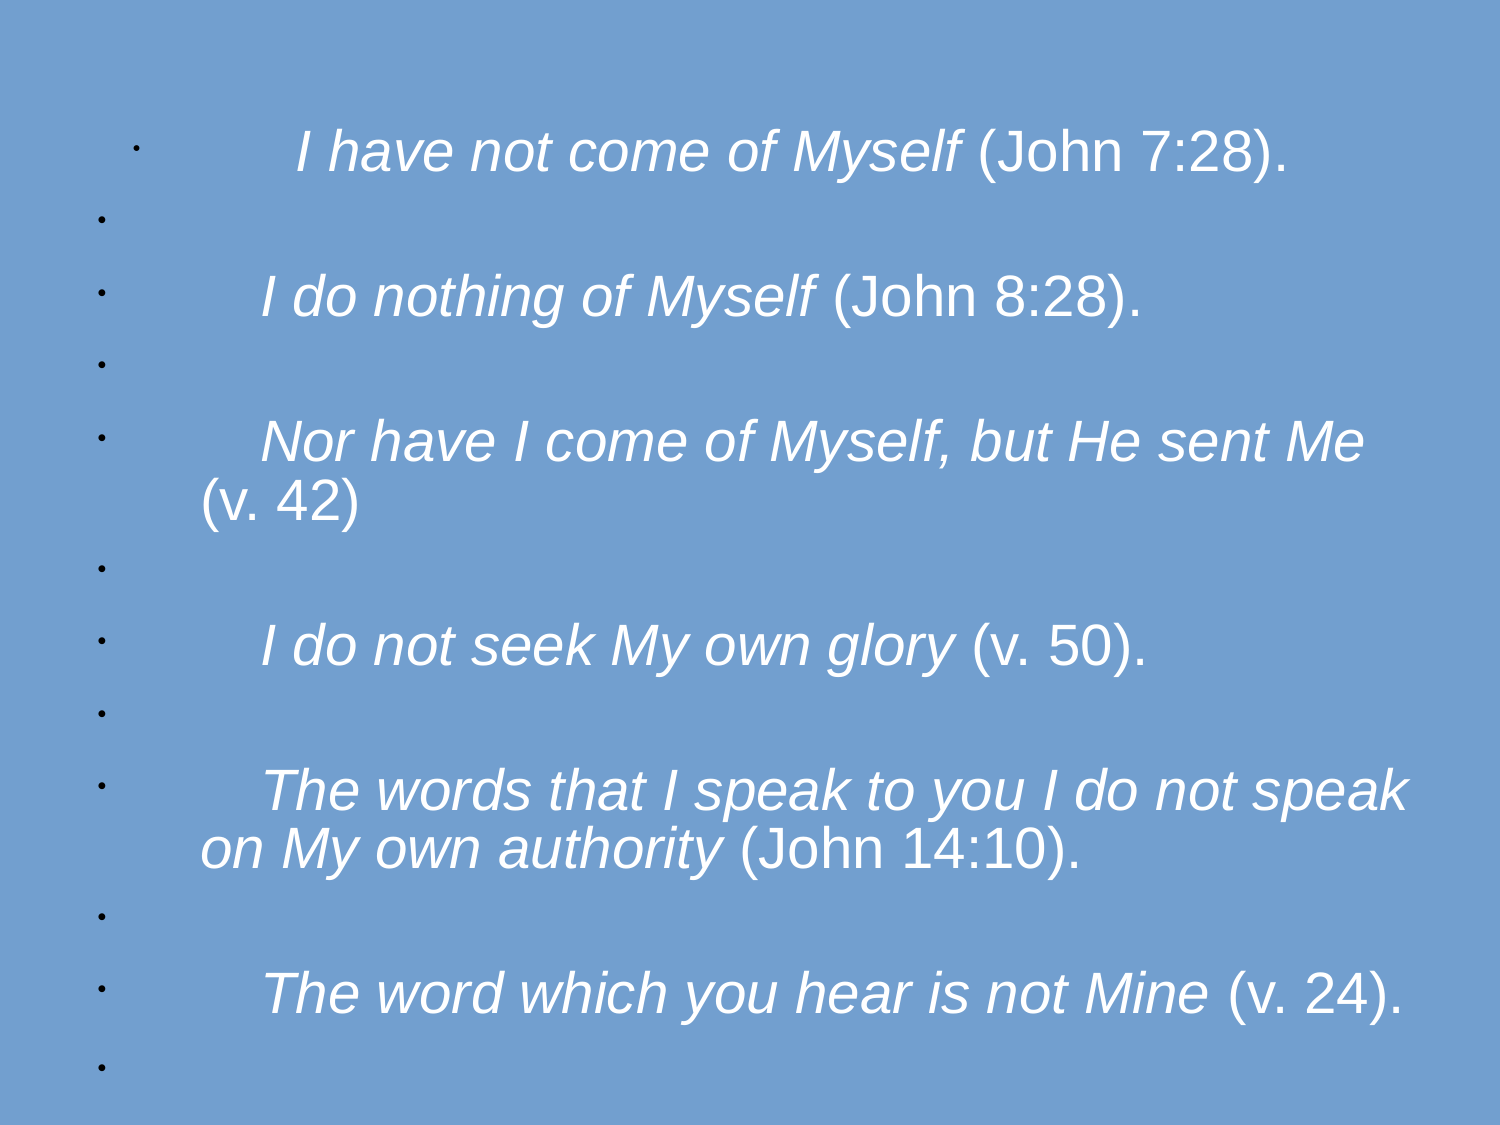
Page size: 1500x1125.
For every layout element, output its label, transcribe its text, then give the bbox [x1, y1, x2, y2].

list I have not come of Myself (John 7:28). I do nothing of Myself (John 8:28). Nor have I come of Myself, but He sent Me (v. 42) I do not seek My own glory (v. 50). The words that I speak to you I do not speak on My own authority (John 14:10). The word which you hear is not Mine (v. 24). [75, 125, 1426, 1125]
